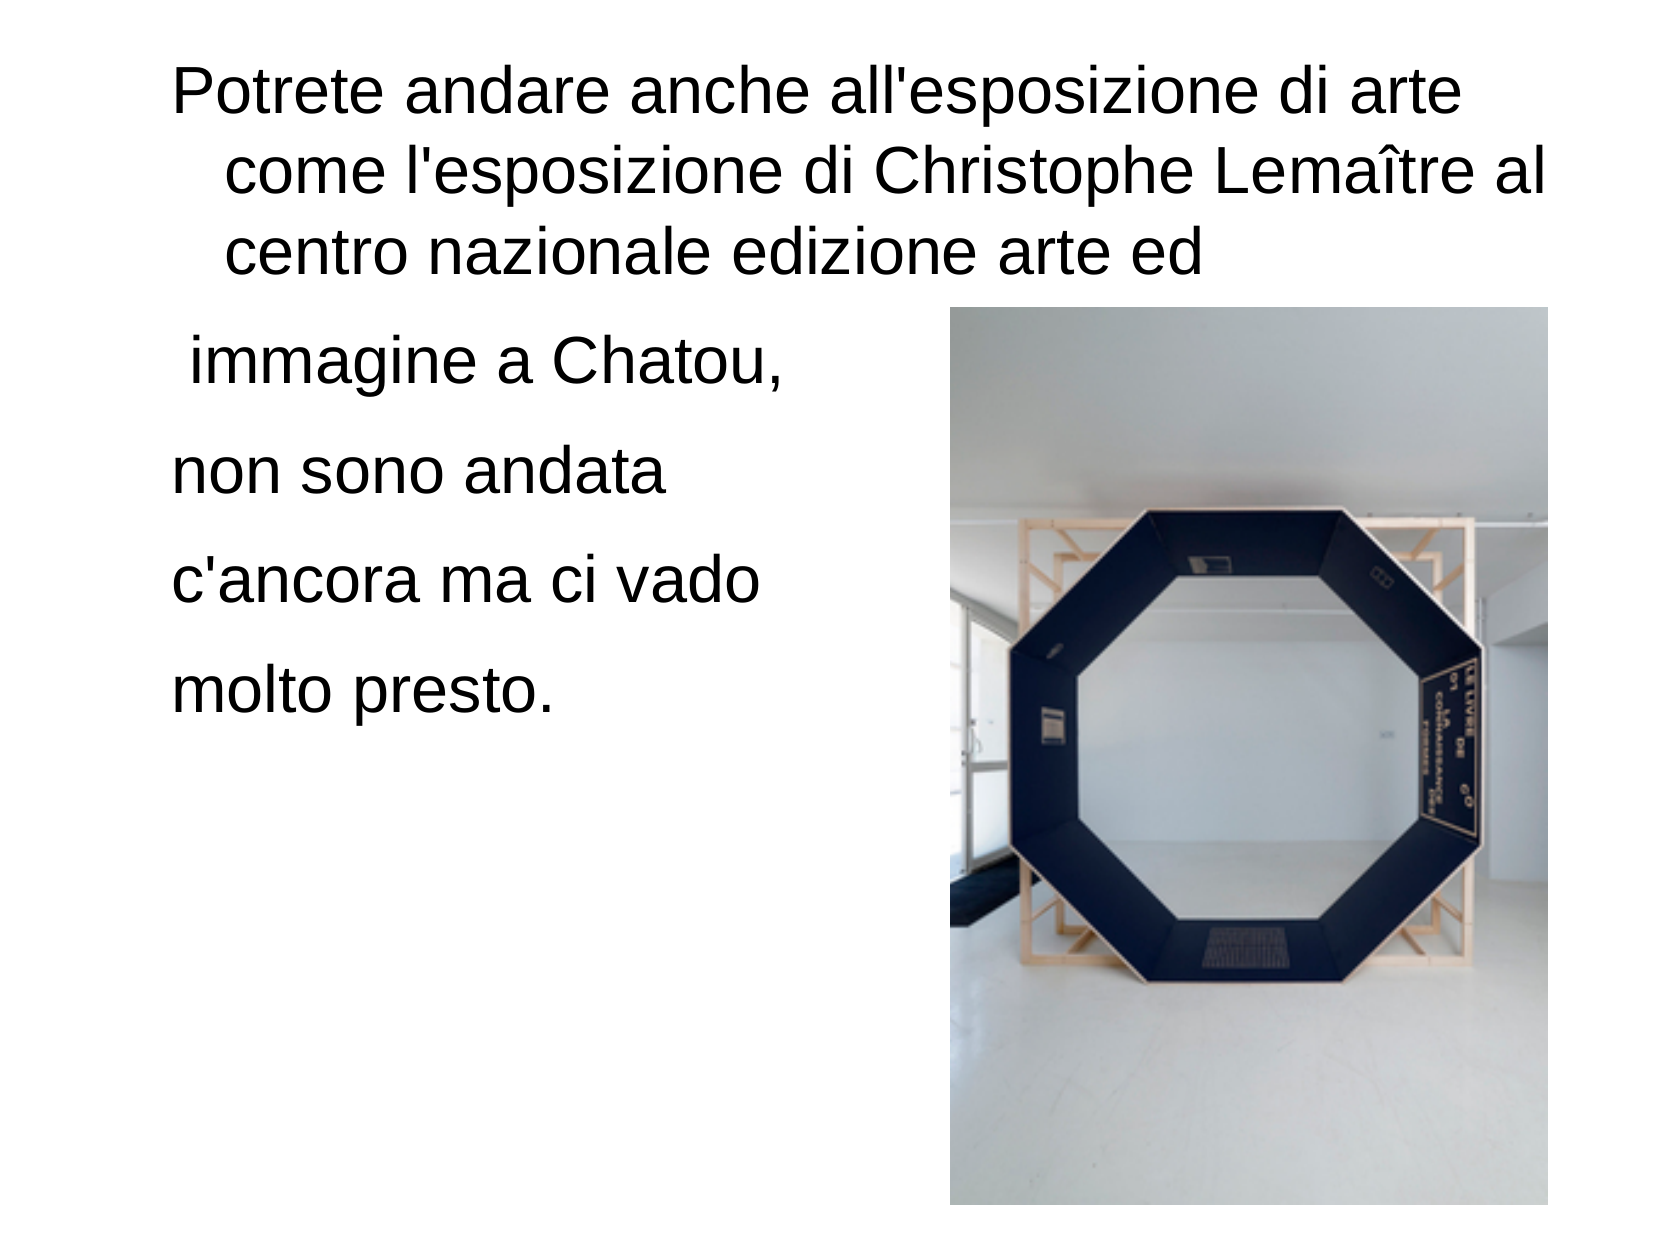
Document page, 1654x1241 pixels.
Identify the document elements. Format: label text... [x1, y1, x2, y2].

list Potrete andare anche all'esposizione di arte come l'esposizione di Christophe Lemaître al centro nazionale edizione arte ed immagine a Chatou, non sono andata c'ancora ma ci vado molto presto. [82, 47, 1571, 1109]
picture [950, 307, 1548, 1205]
